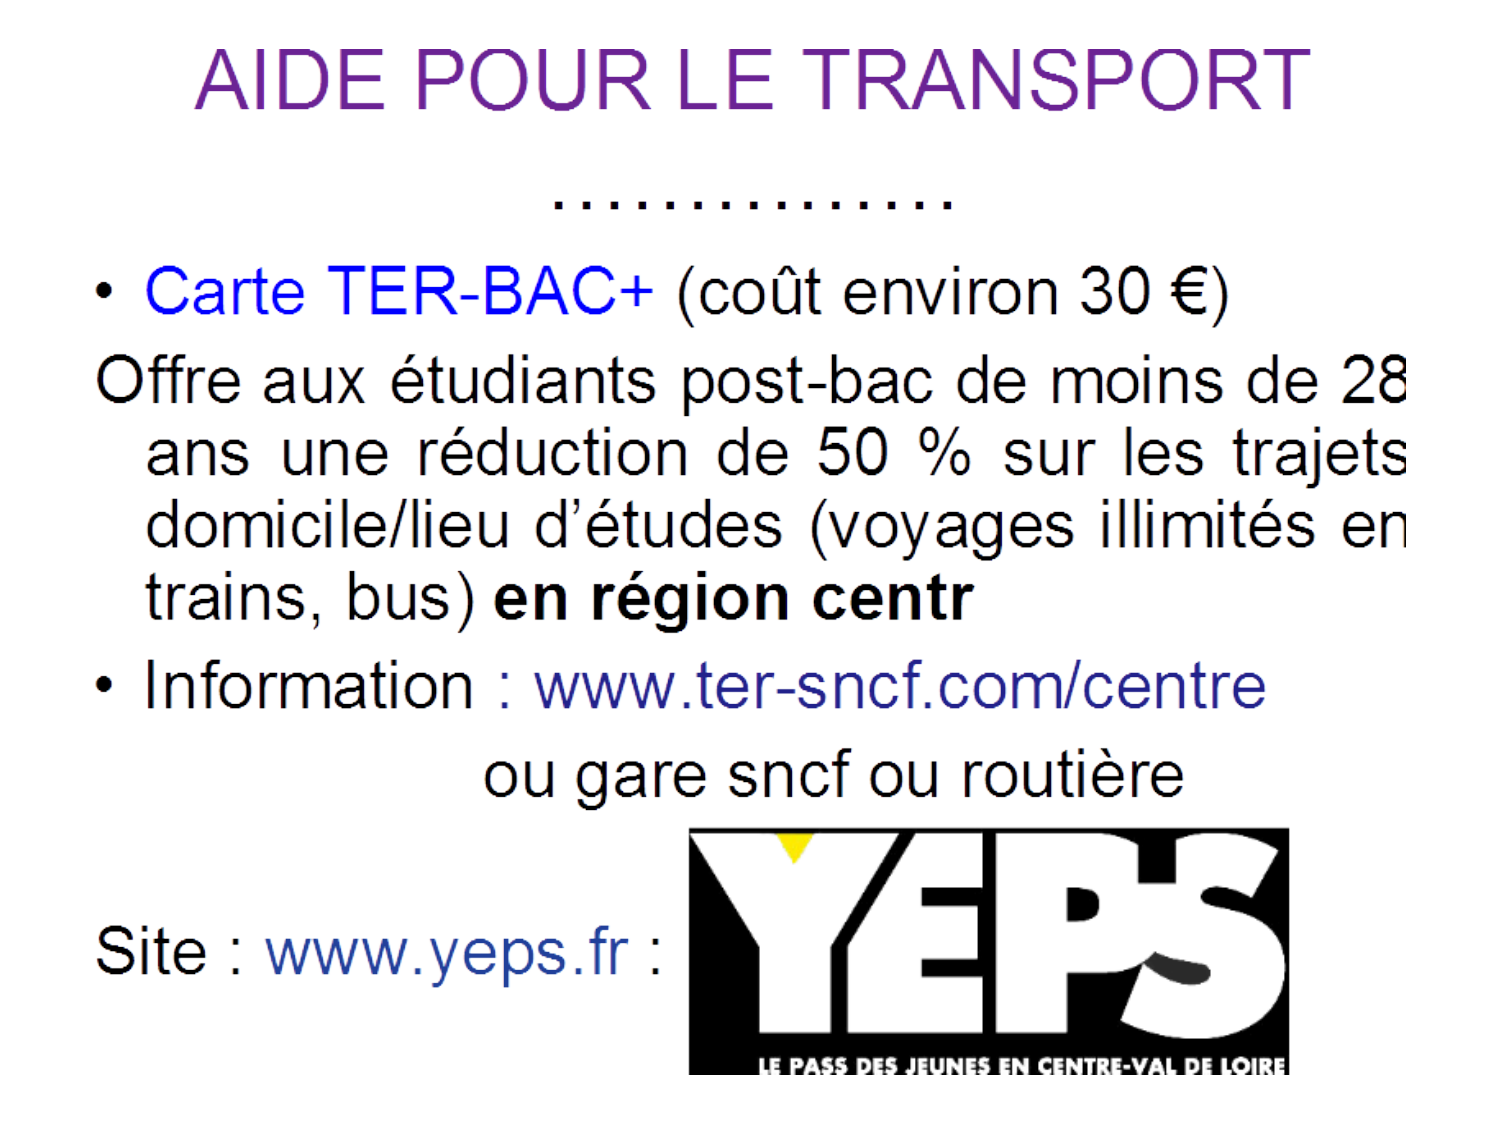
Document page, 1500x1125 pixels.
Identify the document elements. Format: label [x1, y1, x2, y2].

picture [94, 49, 1406, 1075]
